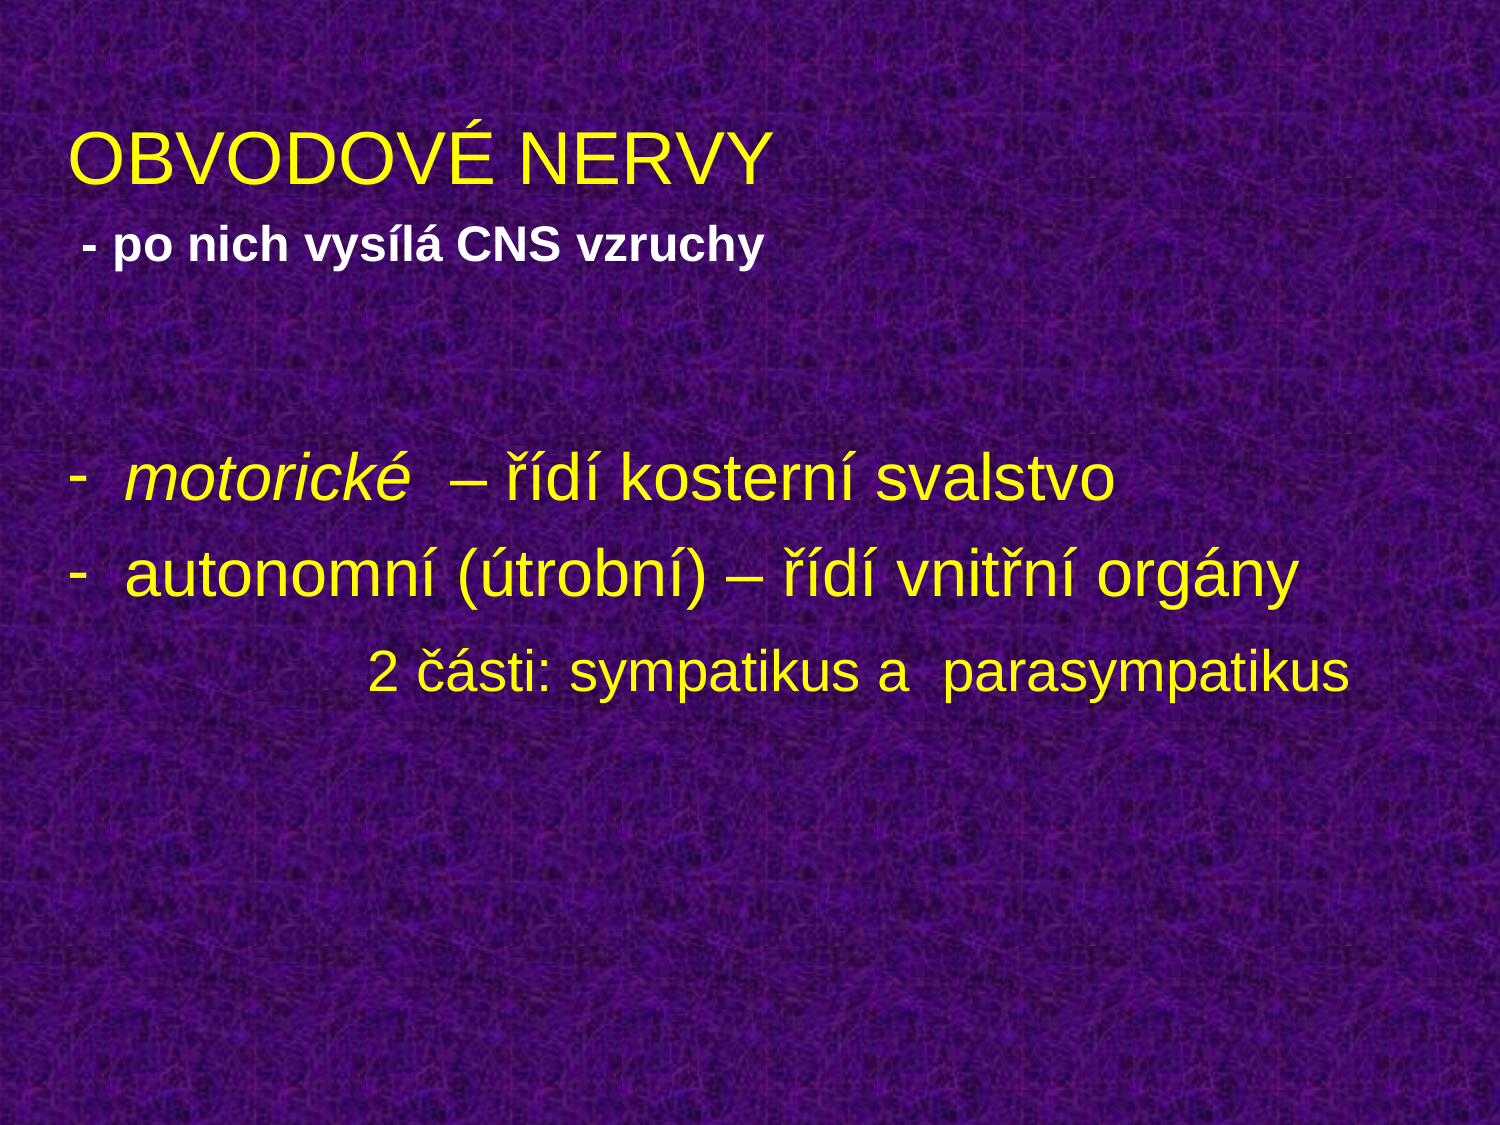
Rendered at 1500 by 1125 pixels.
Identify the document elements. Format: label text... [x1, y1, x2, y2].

text_box OBVODOVÉ NERVY - po nich vysílá CNS vzruchy motorické – řídí kosterní svalstvo autonomní (útrobní) – řídí vnitřní orgány 2 části: sympatikus a parasympatikus [53, 101, 1447, 1059]
picture [0, 0, 1500, 1125]
